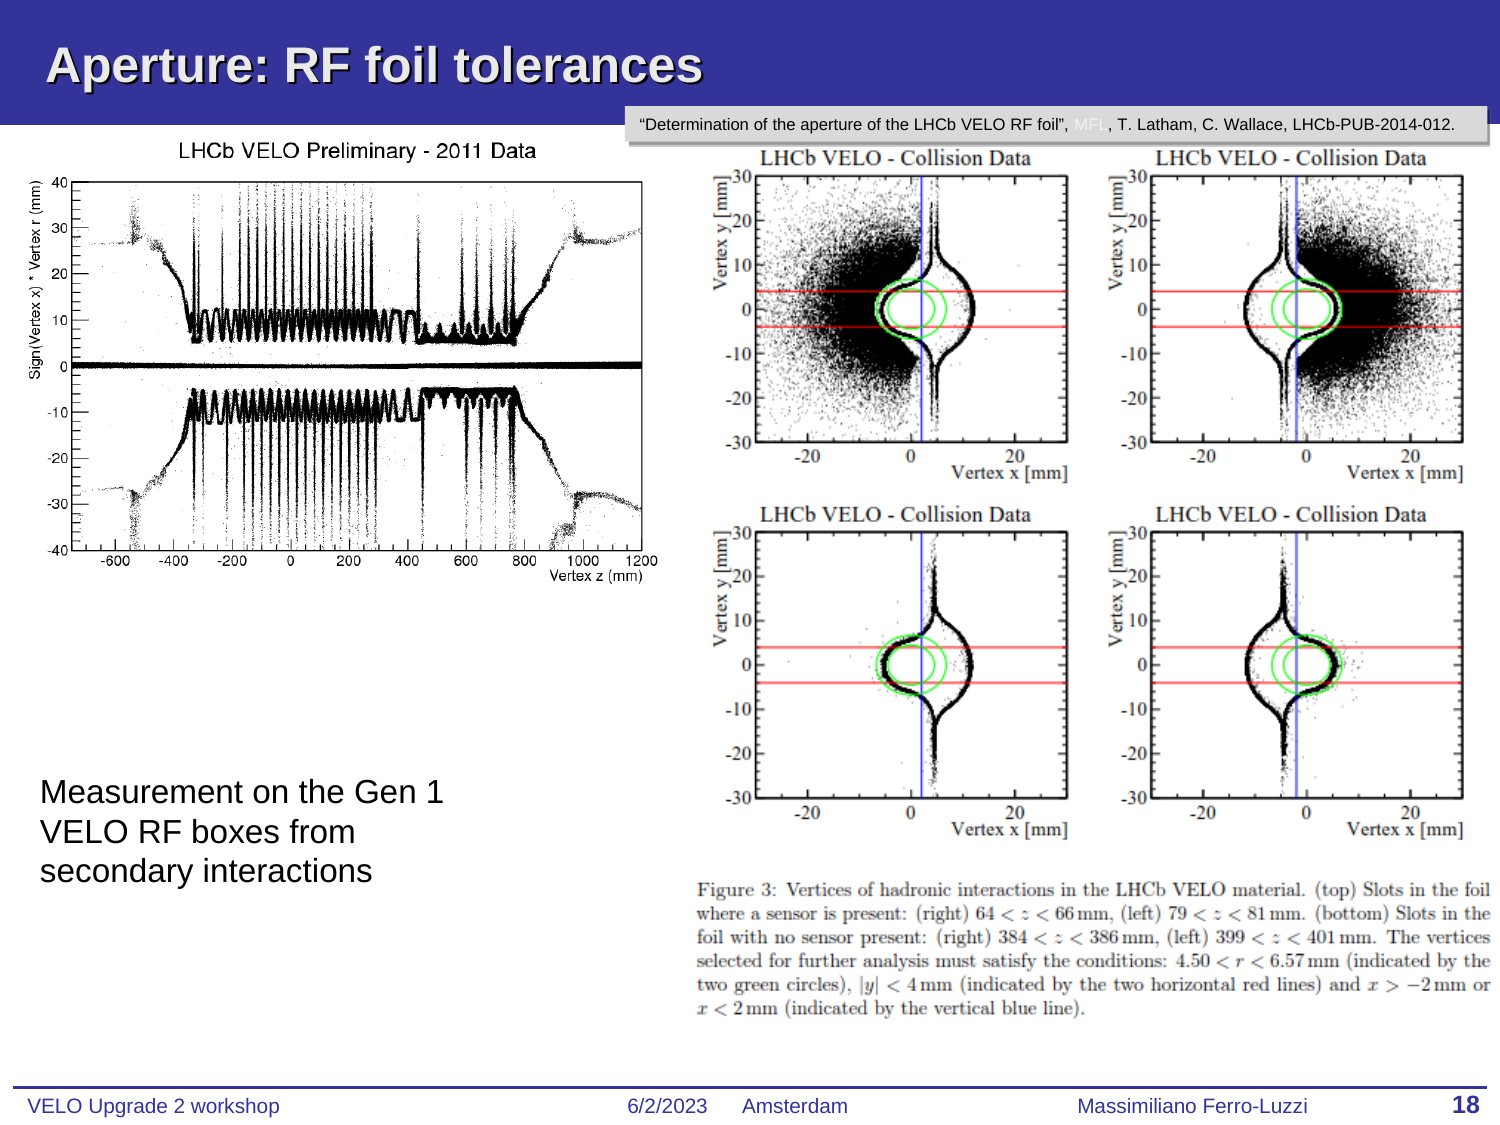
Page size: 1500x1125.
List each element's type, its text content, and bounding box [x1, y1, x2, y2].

list Measurement on the Gen 1 VELO RF boxes from secondary interactions [24, 762, 525, 1055]
title Aperture: RF foil tolerances [0, 0, 1500, 125]
text_box “Determination of the aperture of the LHCb VELO RF foil”, MFL, T. Latham, C. Wallace, LHCb-PUB-2014-012. [624, 106, 1488, 142]
picture [0, 124, 1500, 1022]
